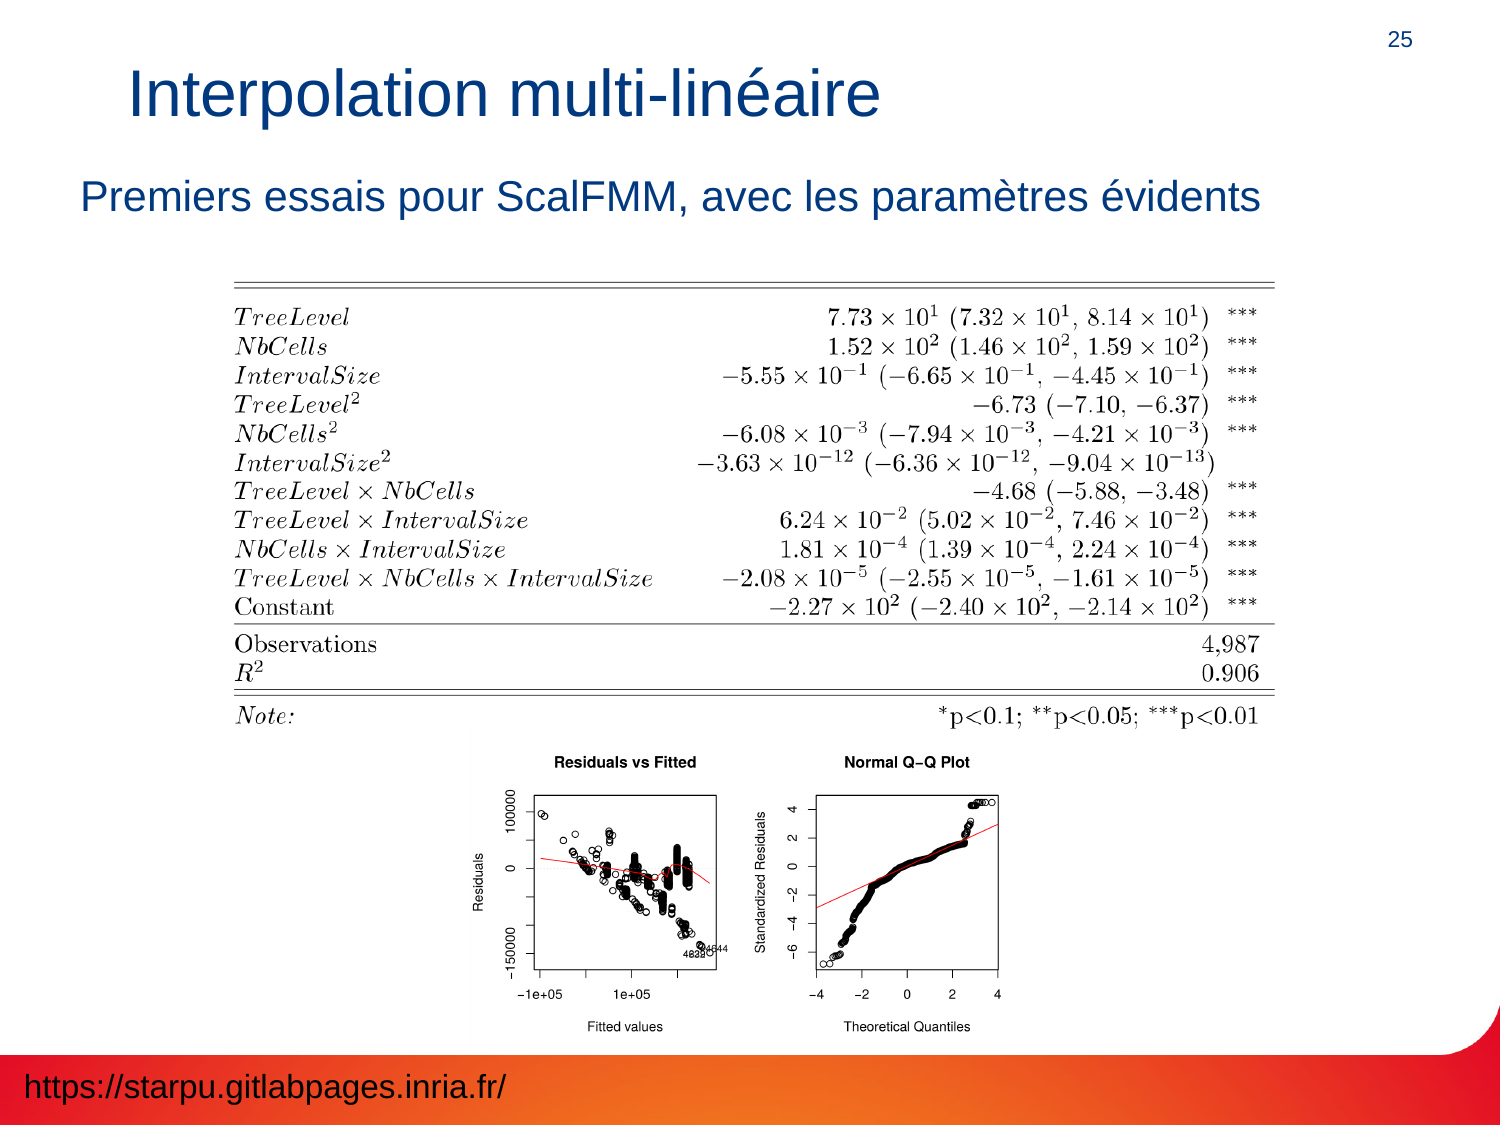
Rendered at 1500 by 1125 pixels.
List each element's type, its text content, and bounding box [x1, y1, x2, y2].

list Premiers essais pour ScalFMM, avec les paramètres évidents [65, 164, 1428, 1000]
title Interpolation multi-linéaire [112, 0, 1474, 188]
picture [0, 268, 1500, 1125]
